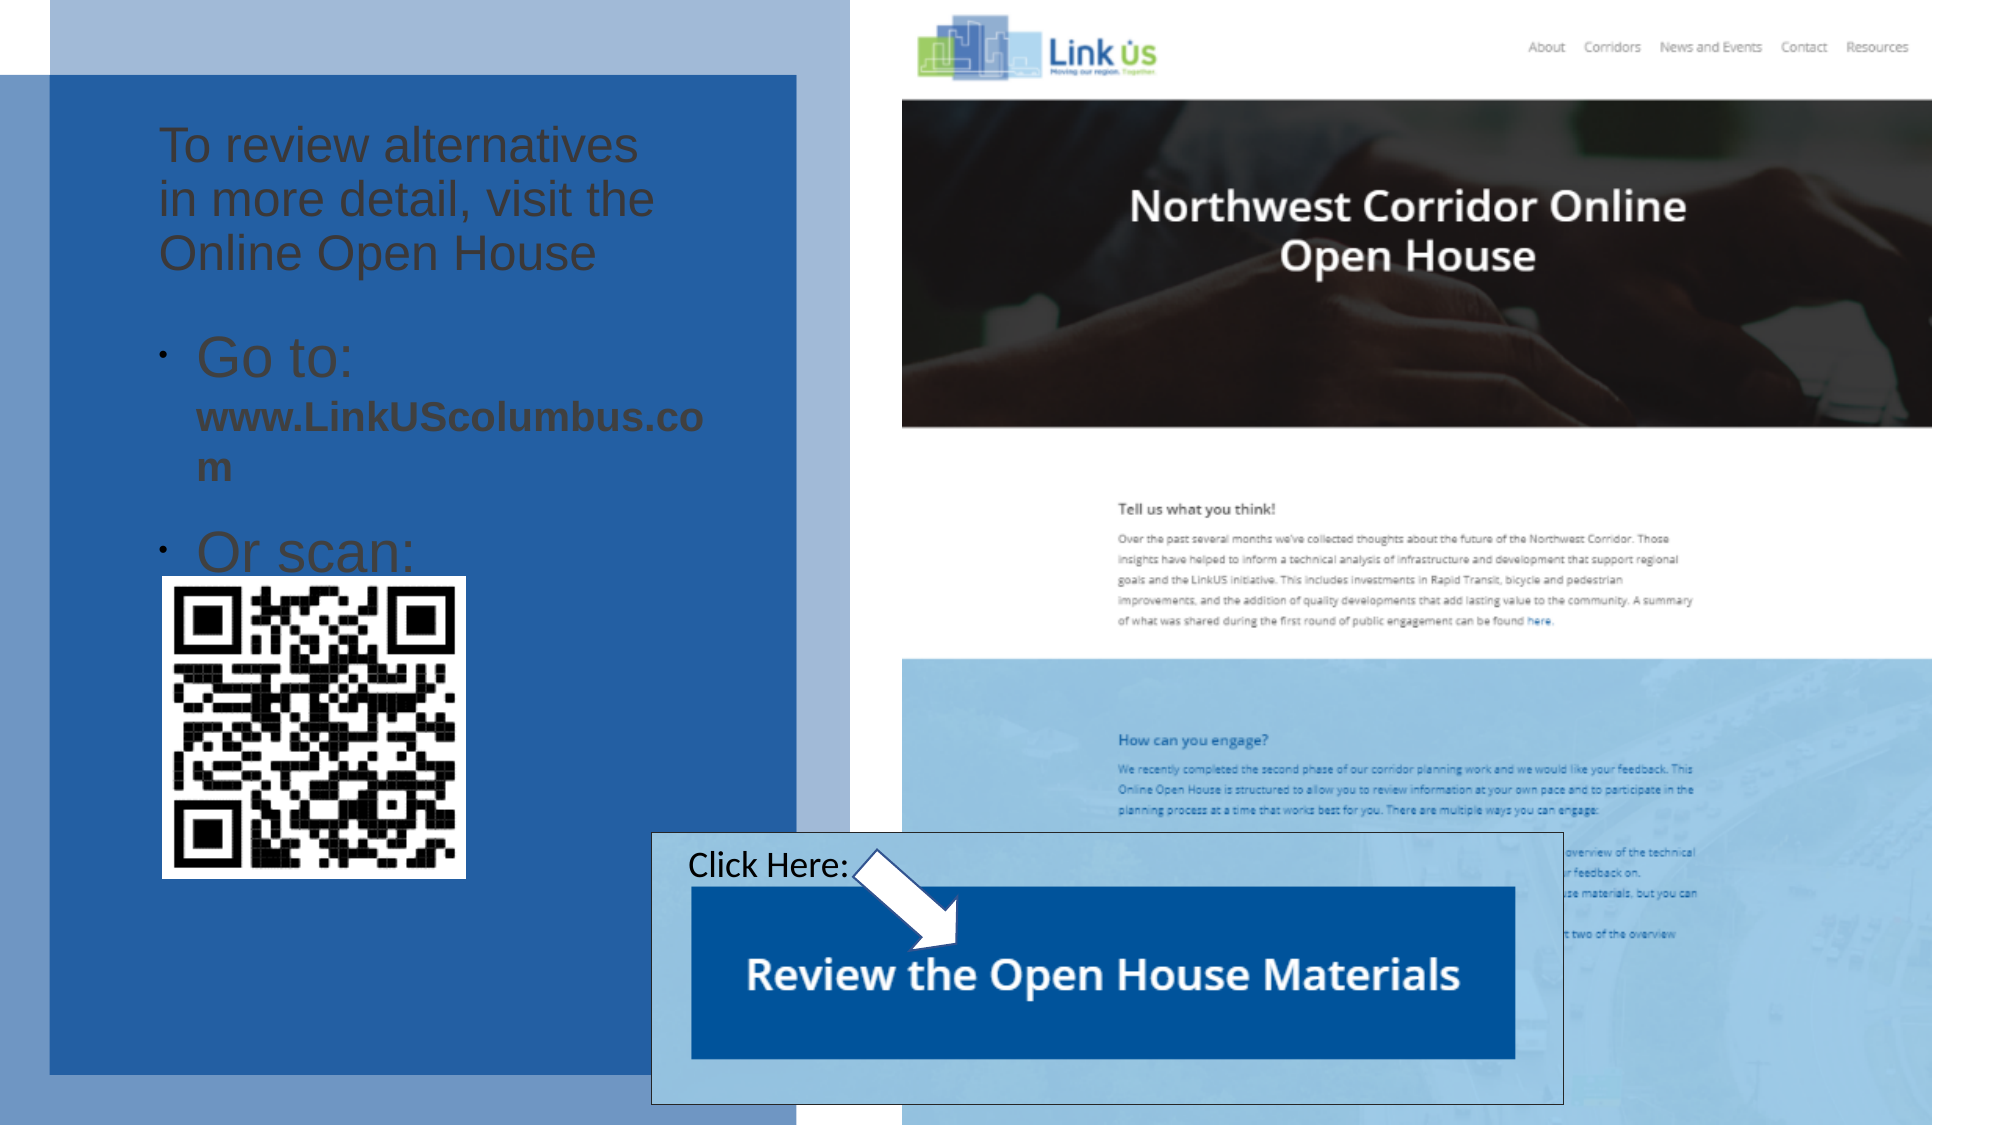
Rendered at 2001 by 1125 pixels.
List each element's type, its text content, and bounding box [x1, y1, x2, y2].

picture [162, 576, 466, 880]
text_box Click Here: [673, 832, 865, 893]
text_box [865, 849, 958, 951]
list Go to: www.LinkUScolumbus.com Or scan: [143, 312, 754, 957]
picture [651, 0, 1932, 1125]
title To review alternatives in more detail, visit the Online Open House [143, 111, 703, 300]
